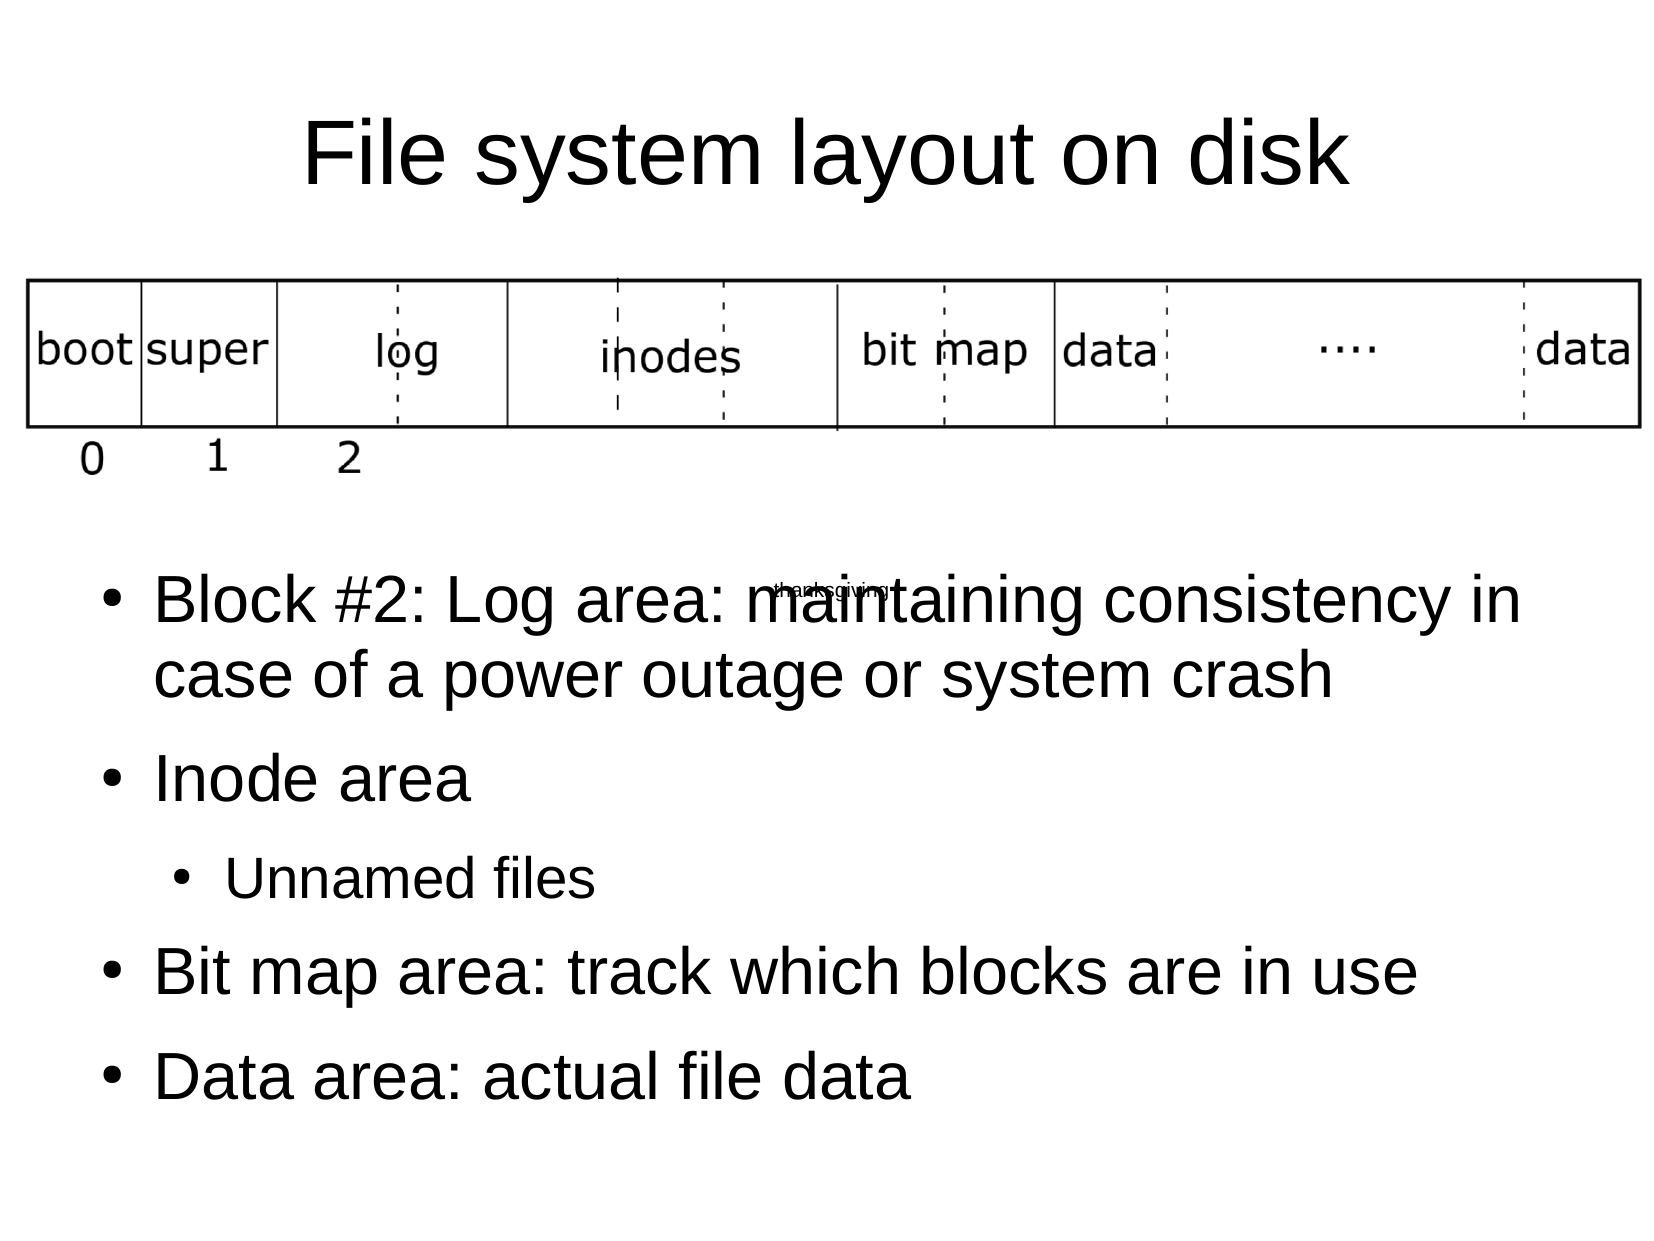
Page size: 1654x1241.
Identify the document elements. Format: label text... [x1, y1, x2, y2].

title File system layout on disk [82, 49, 1571, 257]
list Block #2: Log area: maintaining consistency in case of a power outage or system crash Inode area Unnamed files Bit map area: track which blocks are in use Data area: actual file data [82, 562, 1571, 1163]
picture [4, 257, 1654, 488]
text_box thanksgiving [759, 571, 904, 610]
